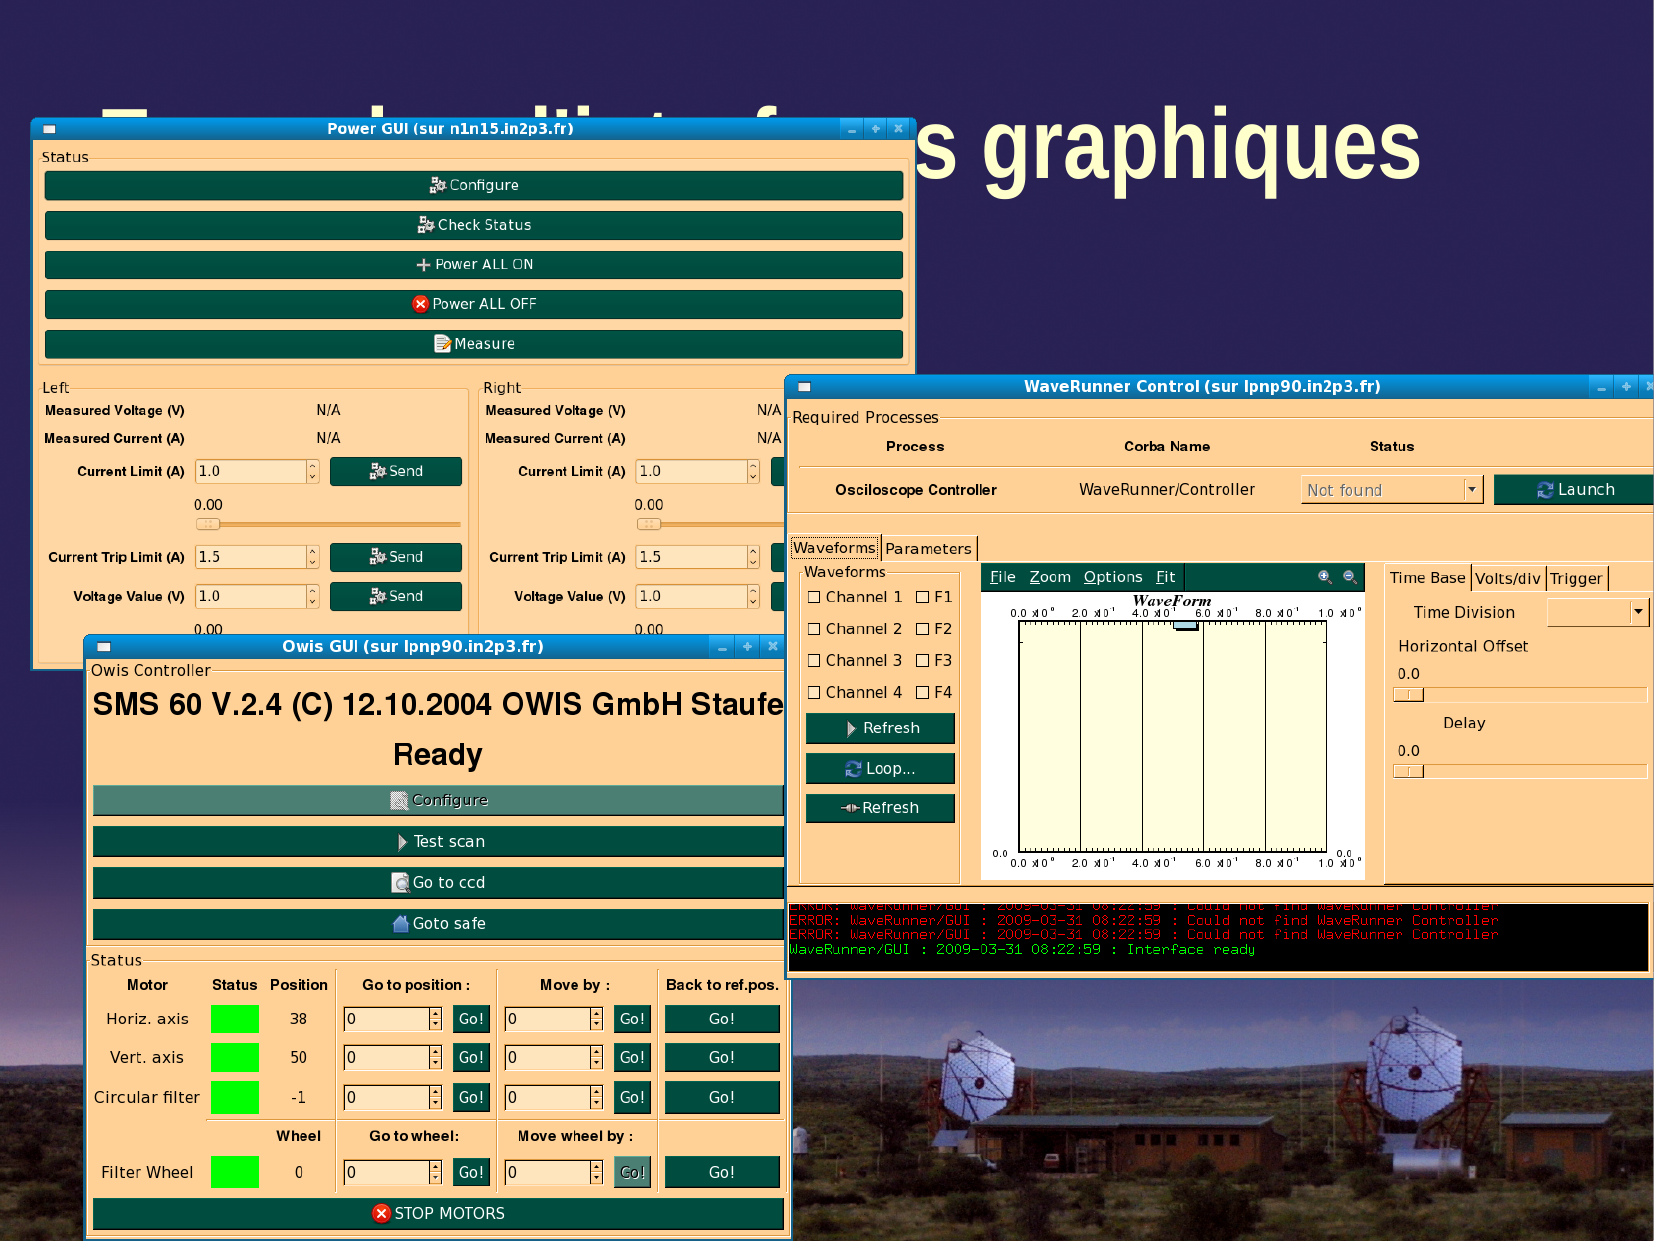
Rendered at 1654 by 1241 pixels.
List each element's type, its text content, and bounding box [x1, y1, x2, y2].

title Exemples d'interfaces graphiques [82, 49, 1571, 257]
picture [0, 0, 1654, 1241]
